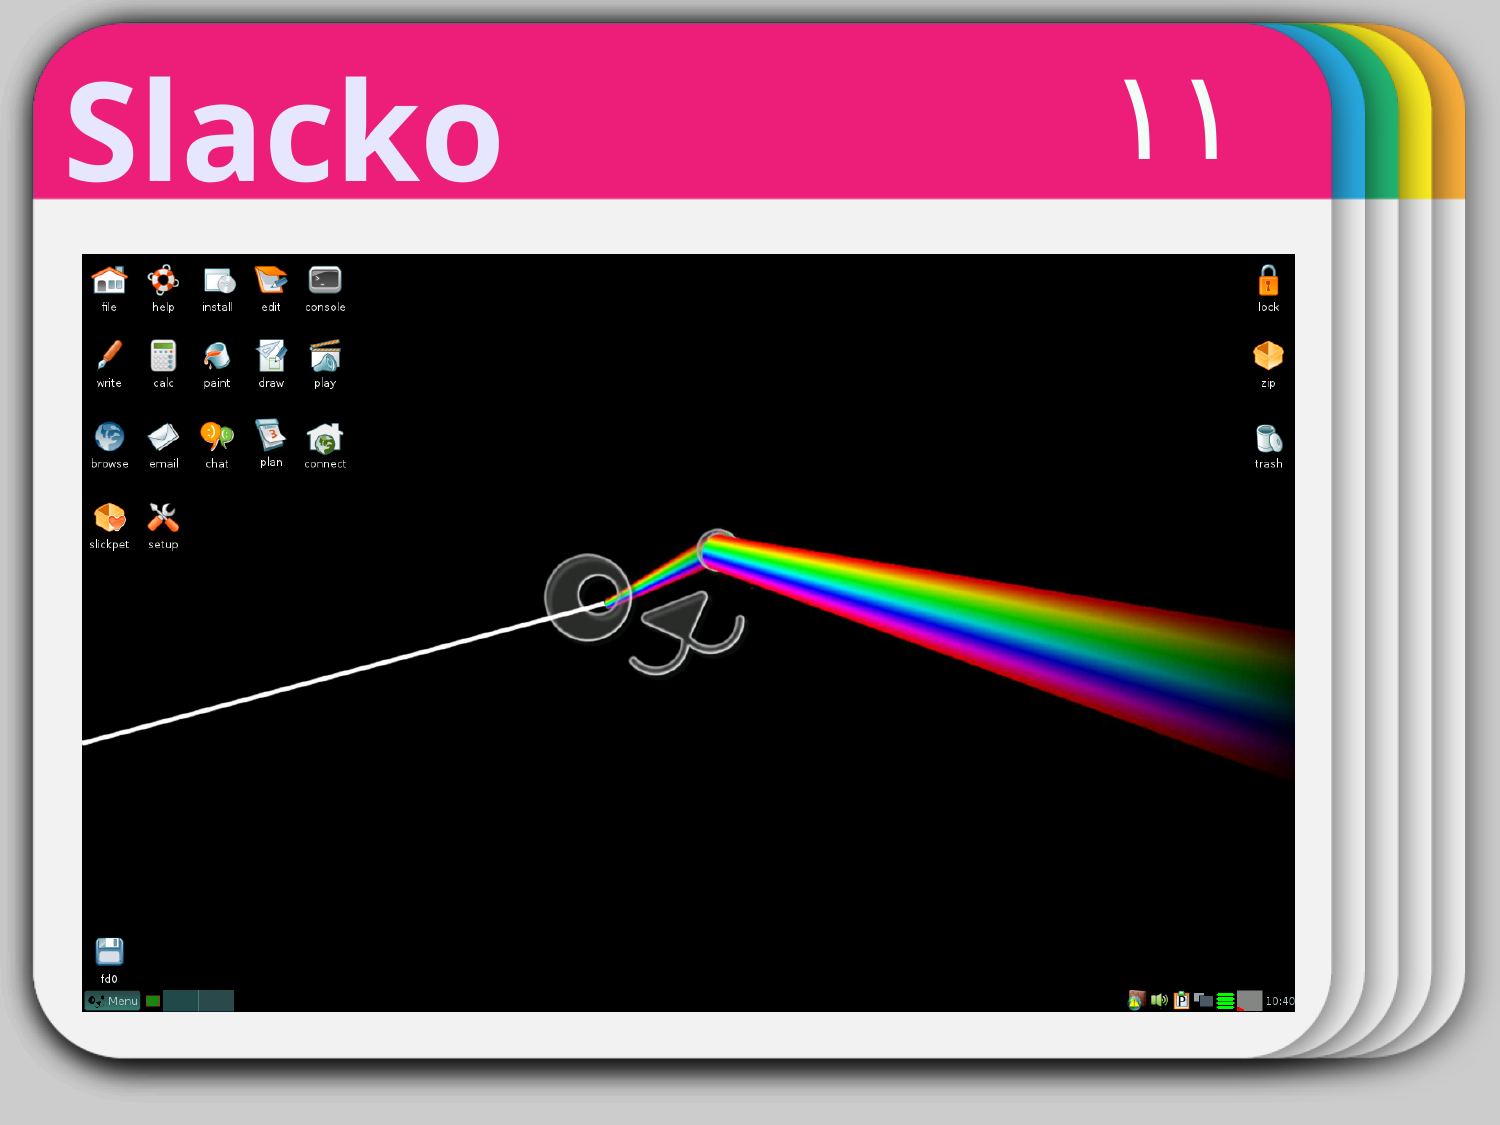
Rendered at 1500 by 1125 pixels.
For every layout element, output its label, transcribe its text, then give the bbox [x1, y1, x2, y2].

picture [0, 0, 1500, 1125]
text_box ۱۱ [1087, 27, 1263, 193]
text_box Slacko [49, 36, 950, 217]
